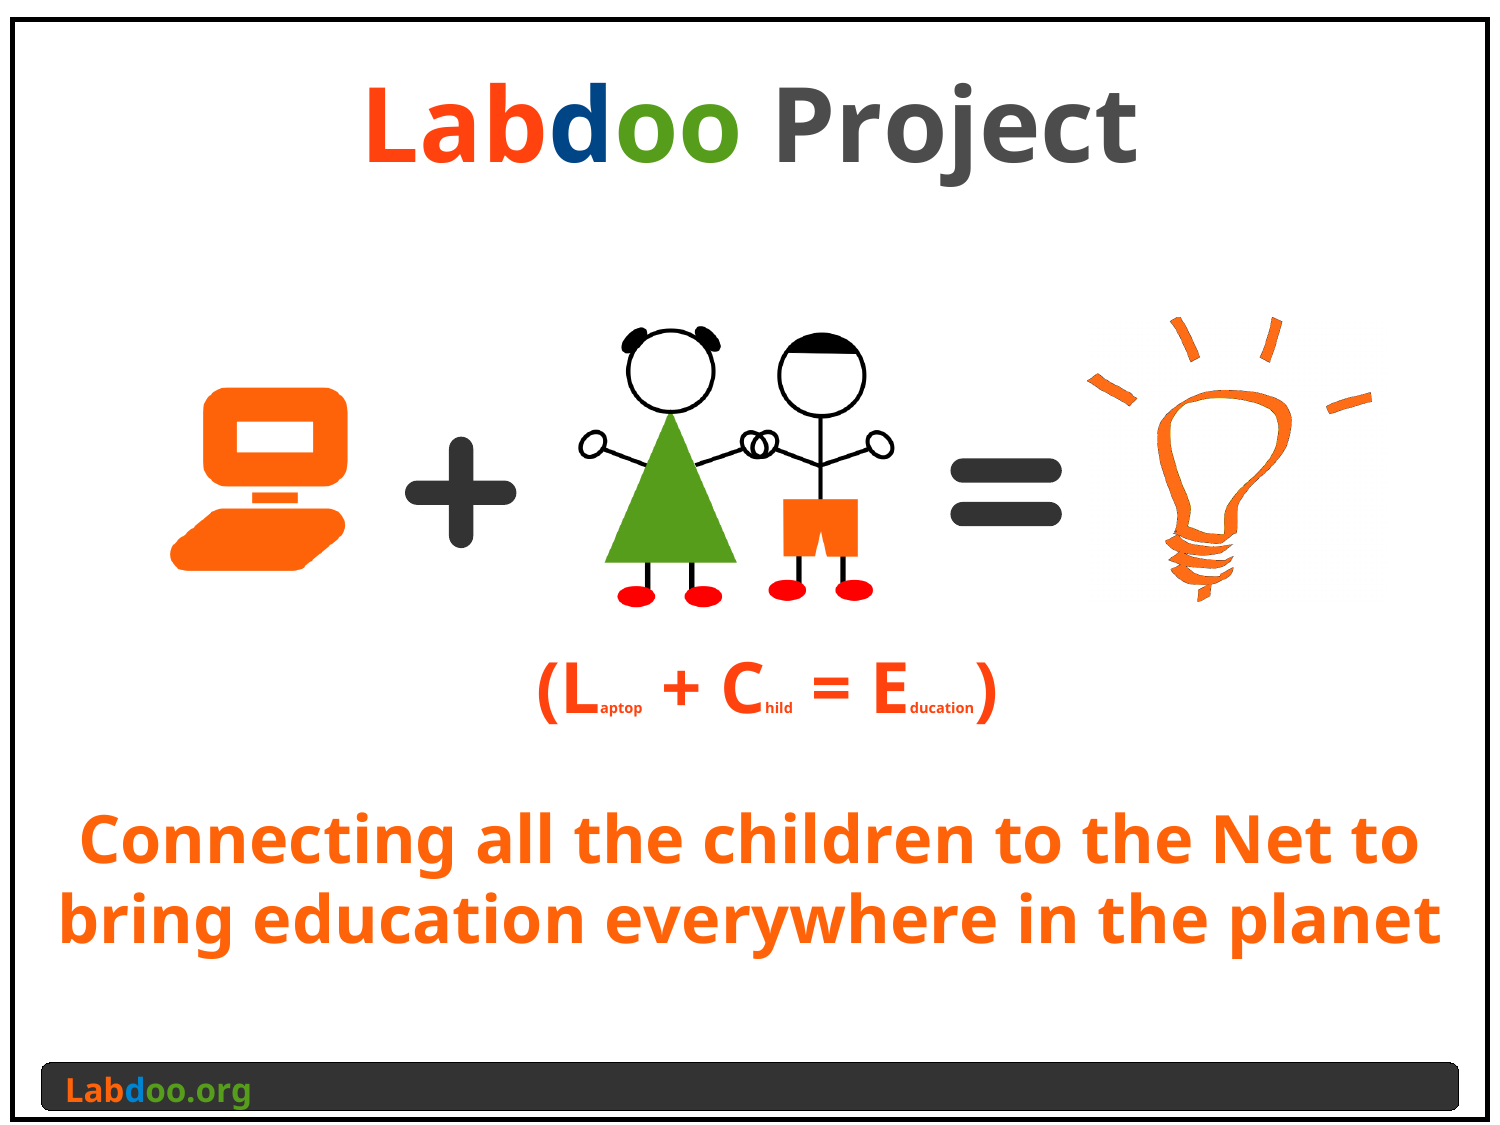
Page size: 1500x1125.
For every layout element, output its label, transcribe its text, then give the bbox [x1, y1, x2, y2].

picture [1087, 317, 1388, 602]
text_box [405, 436, 517, 549]
text_box [950, 458, 1062, 483]
text_box [950, 501, 1062, 527]
text_box Labdoo Project [29, 50, 1471, 191]
text_box Connecting all the children to the Net to bring education everywhere in the planet [29, 789, 1471, 1044]
picture [161, 379, 372, 578]
text_box (Laptop + Child = Education) [360, 626, 1174, 777]
picture [567, 309, 908, 610]
